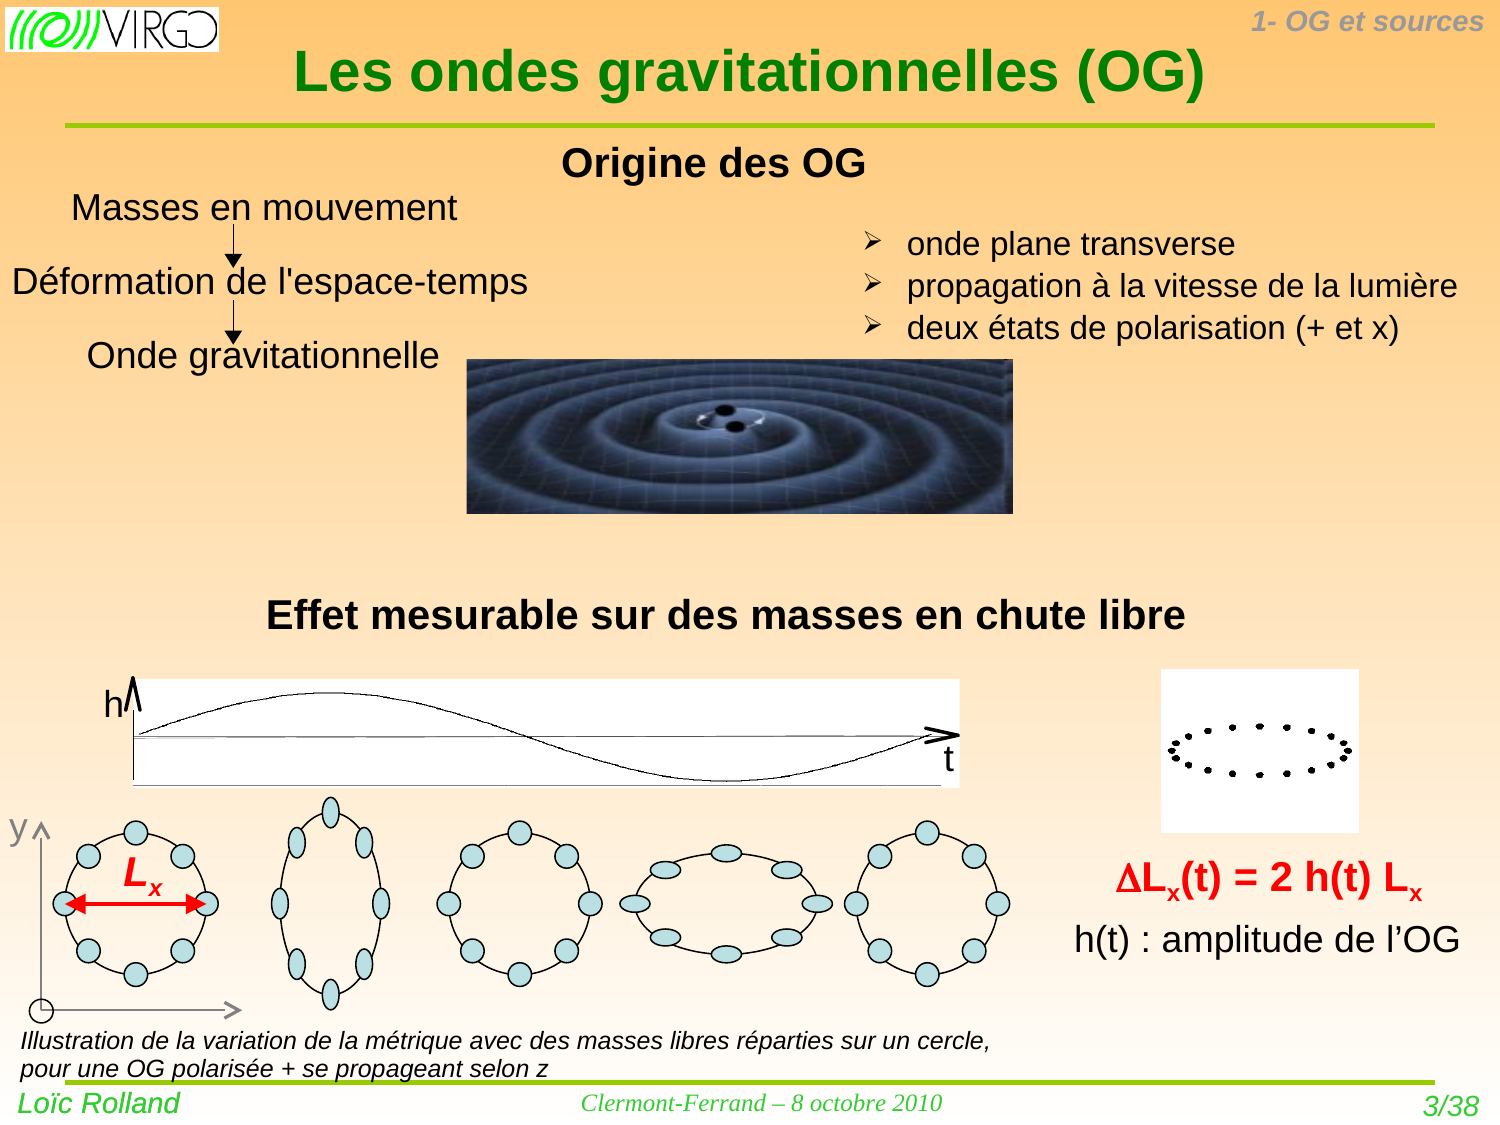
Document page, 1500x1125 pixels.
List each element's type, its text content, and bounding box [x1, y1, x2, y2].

text_box [322, 979, 340, 1010]
text_box [288, 948, 306, 980]
text_box Masses en mouvement [56, 179, 473, 237]
text_box Origine des OG [546, 132, 882, 196]
text_box [437, 891, 461, 916]
picture [132, 679, 960, 788]
text_box [271, 888, 289, 919]
text_box [355, 827, 373, 858]
text_box [554, 939, 579, 963]
text_box h [88, 676, 139, 763]
text_box y [0, 797, 43, 855]
text_box [711, 844, 742, 862]
text_box [868, 844, 892, 869]
text_box Illustration de la variation de la métrique avec des masses libres réparties sur un cercle, pour une OG polarisée + se propageant selon z [5, 1018, 1010, 1091]
text_box [171, 939, 195, 963]
text_box Lx [108, 840, 178, 910]
text_box [915, 962, 940, 987]
text_box [578, 891, 603, 916]
text_box [53, 891, 76, 916]
text_box Lx(t) = 2 h(t) Lx [1101, 845, 1450, 911]
text_box [771, 928, 802, 946]
text_box [962, 844, 986, 869]
text_box [962, 939, 986, 963]
text_box Effet mesurable sur des masses en chute libre [250, 584, 1202, 647]
text_box [650, 928, 681, 946]
text_box [711, 945, 742, 963]
text_box [771, 861, 802, 879]
text_box [619, 895, 651, 913]
text_box t [928, 729, 969, 787]
text_box [76, 844, 101, 869]
text_box [802, 895, 833, 913]
text_box [355, 948, 373, 980]
picture [1161, 669, 1359, 833]
text_box [288, 827, 306, 858]
text_box [508, 962, 532, 987]
text_box [650, 861, 681, 879]
picture [466, 359, 1013, 514]
picture [5, 7, 75, 52]
text_box [460, 939, 485, 963]
text_box [76, 939, 101, 963]
text_box [124, 821, 148, 840]
text_box [322, 797, 340, 828]
text_box [124, 962, 148, 987]
text_box 1- OG et sources [1122, 0, 1500, 46]
text_box [844, 891, 868, 916]
text_box Onde gravitationnelle [71, 326, 455, 384]
text_box [508, 821, 532, 845]
text_box [868, 939, 892, 963]
text_box [178, 844, 195, 869]
text_box [986, 891, 1010, 916]
text_box [915, 821, 940, 845]
text_box Déformation de l'espace-temps [0, 253, 544, 311]
text_box [196, 891, 219, 916]
text_box h(t) : amplitude de l’OG [1059, 911, 1477, 969]
text_box onde plane transverse propagation à la vitesse de la lumière deux états de polarisation (+ et x) [812, 218, 1483, 355]
text_box [372, 888, 390, 919]
text_box [554, 844, 579, 869]
title Les ondes gravitationnelles (OG) [75, 7, 1426, 135]
text_box [460, 844, 485, 869]
